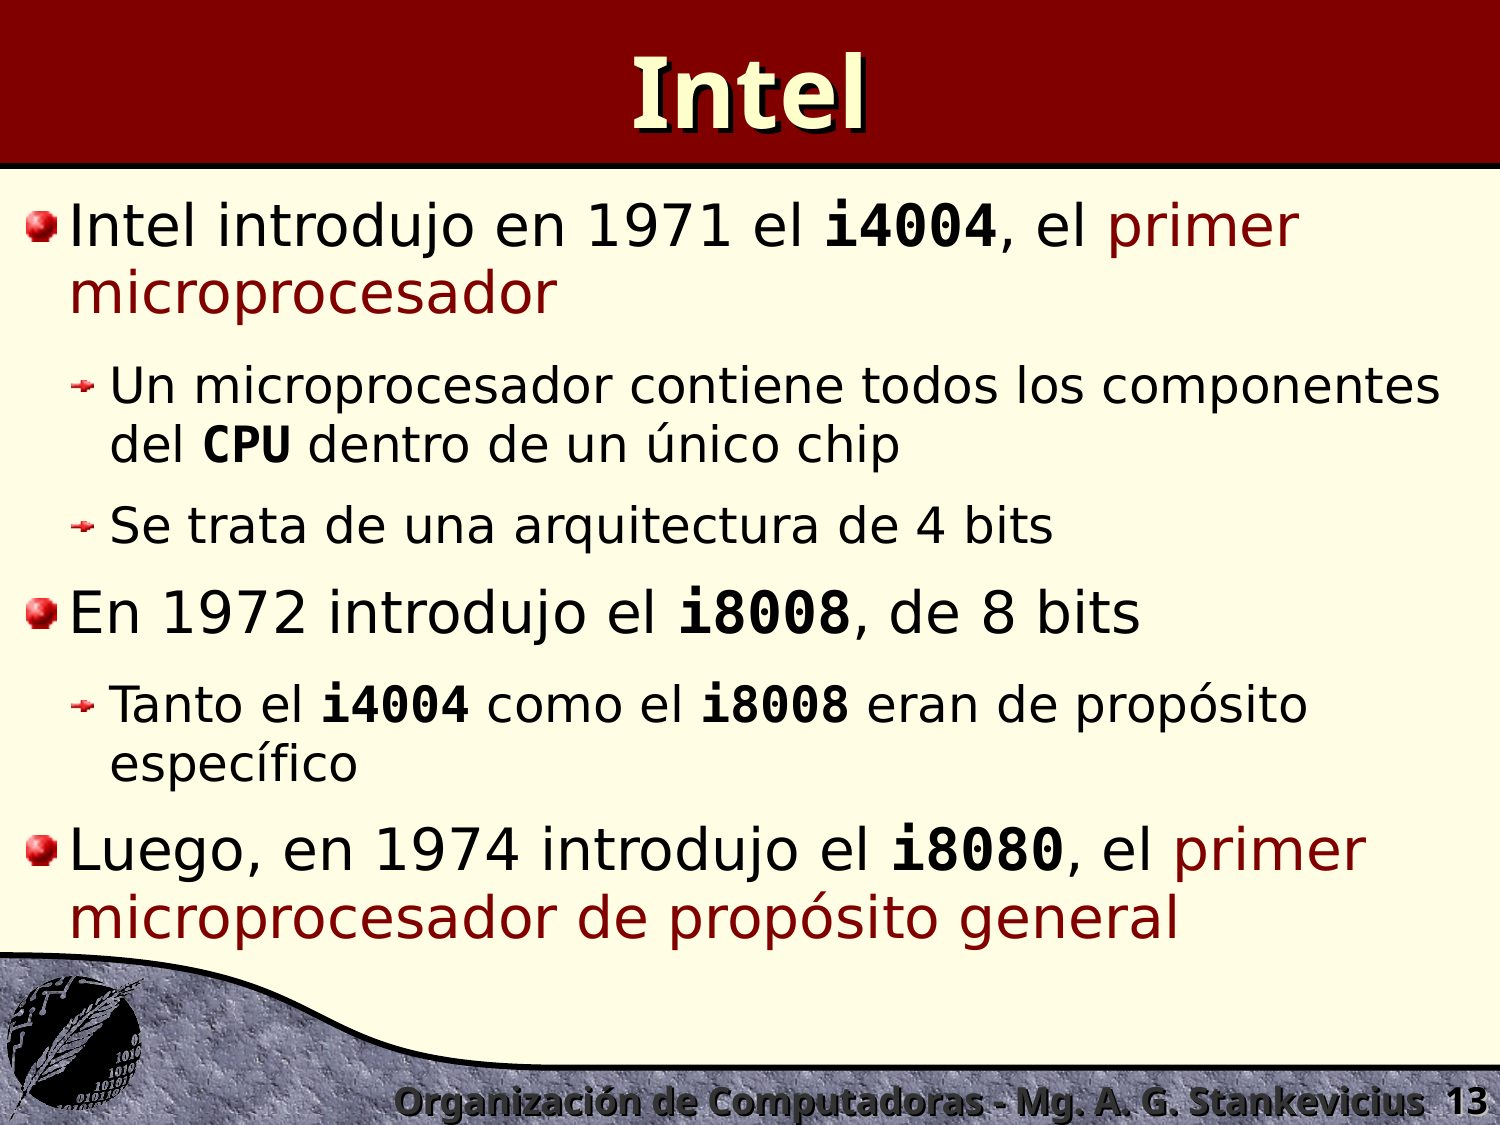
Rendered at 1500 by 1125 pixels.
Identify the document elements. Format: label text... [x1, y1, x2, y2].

title Intel [15, 5, 1485, 160]
picture [1058, 1100, 1065, 1110]
picture [0, 959, 1500, 1125]
list Intel introdujo en 1971 el i4004, el primer microprocesador Un microprocesador contiene todos los componentes del CPU dentro de un único chip Se trata de una arquitectura de 4 bits En 1972 introdujo el i8008, de 8 bits Tanto el i4004 como el i8008 eran de propósito específico Luego, en 1974 introdujo el i8080, el primer microprocesador de propósito general [11, 192, 1486, 956]
picture [802, 1100, 806, 1110]
picture [448, 1100, 455, 1110]
